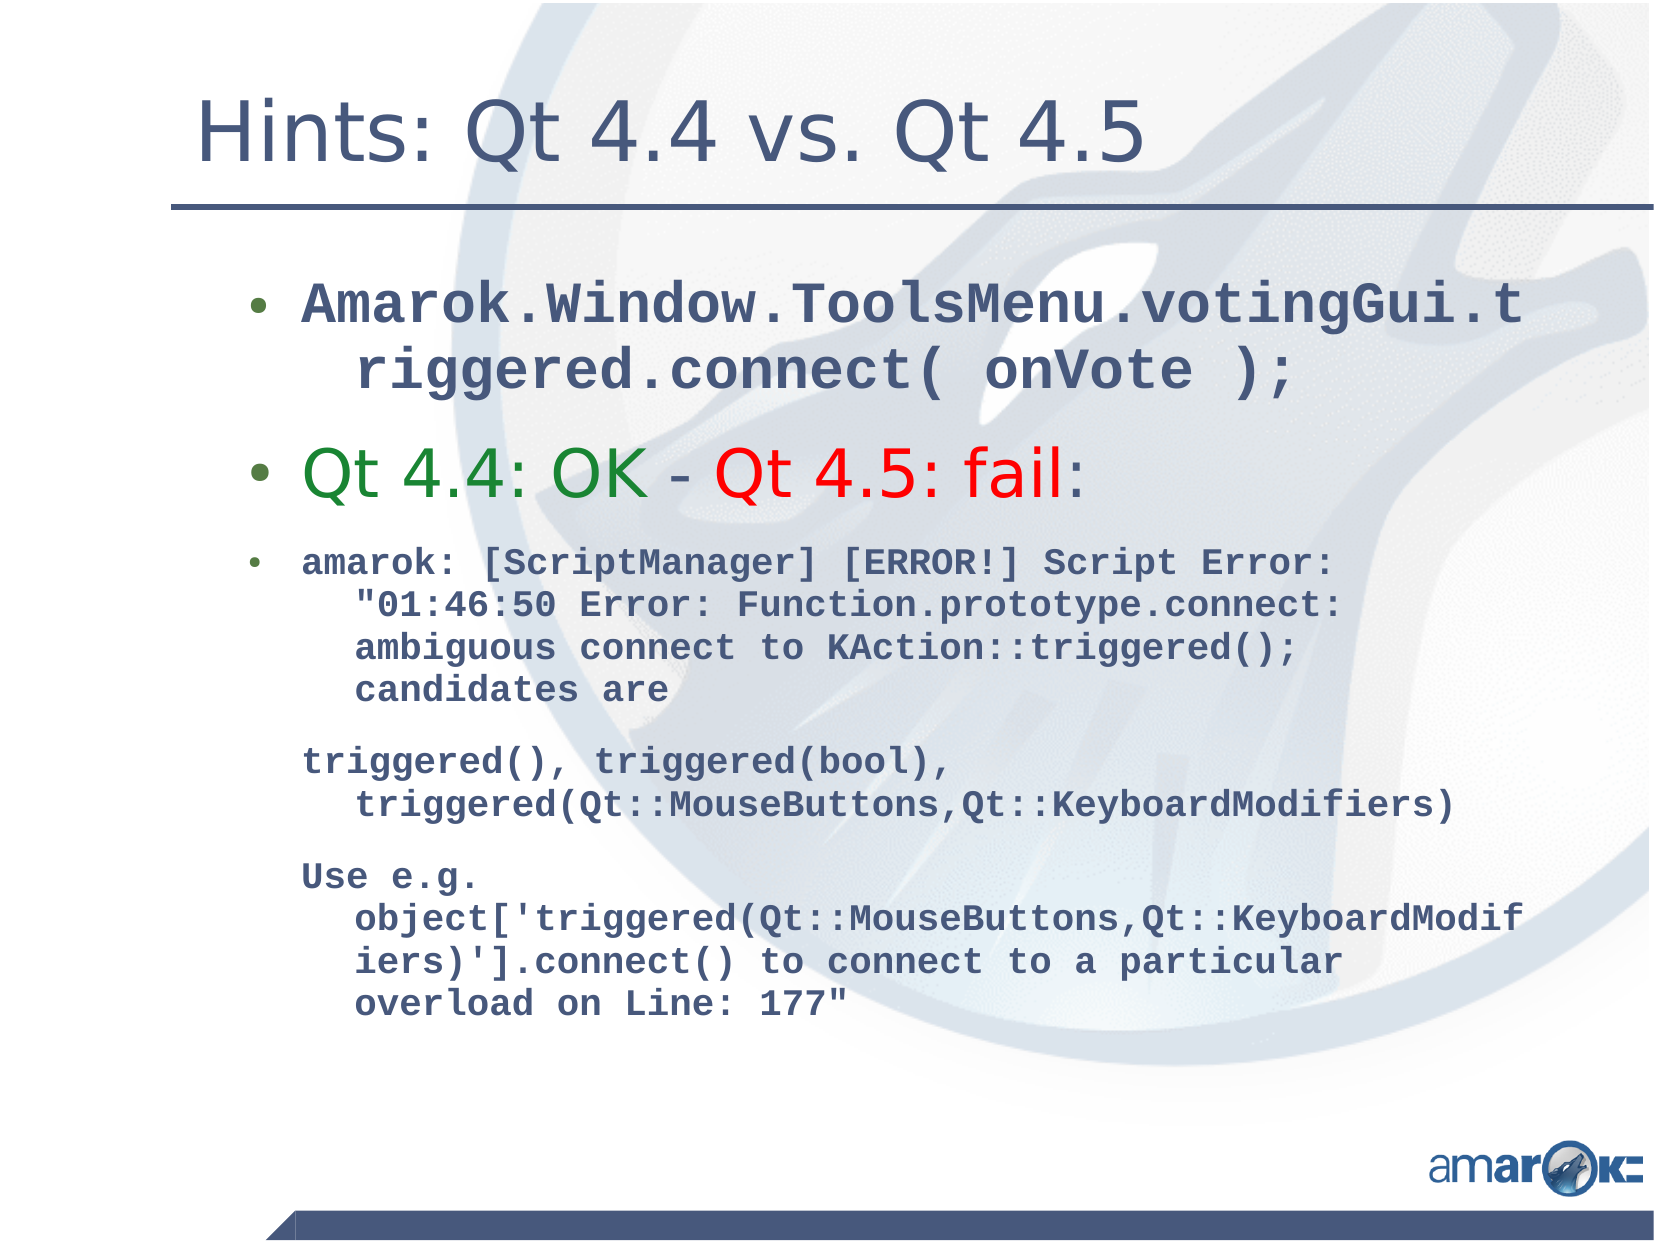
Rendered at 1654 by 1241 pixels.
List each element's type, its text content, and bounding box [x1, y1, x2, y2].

list Amarok.Window.ToolsMenu.votingGui.triggered.connect( onVote ); Qt 4.4: OK - Qt 4.5: fail: amarok: [ScriptManager] [ERROR!] Script Error: "01:46:50 Error: Function.prototype.connect: ambiguous connect to KAction::triggered(); candidates are triggered(), triggered(bool), triggered(Qt::MouseButtons,Qt::KeyboardModifiers) Use e.g. object['triggered(Qt::MouseButtons,Qt::KeyboardModifiers)'].connect() to connect to a particular overload on Line: 177" [212, 274, 1530, 1115]
picture [1417, 1127, 1652, 1210]
title Hints: Qt 4.4 vs. Qt 4.5 [194, 29, 1530, 237]
